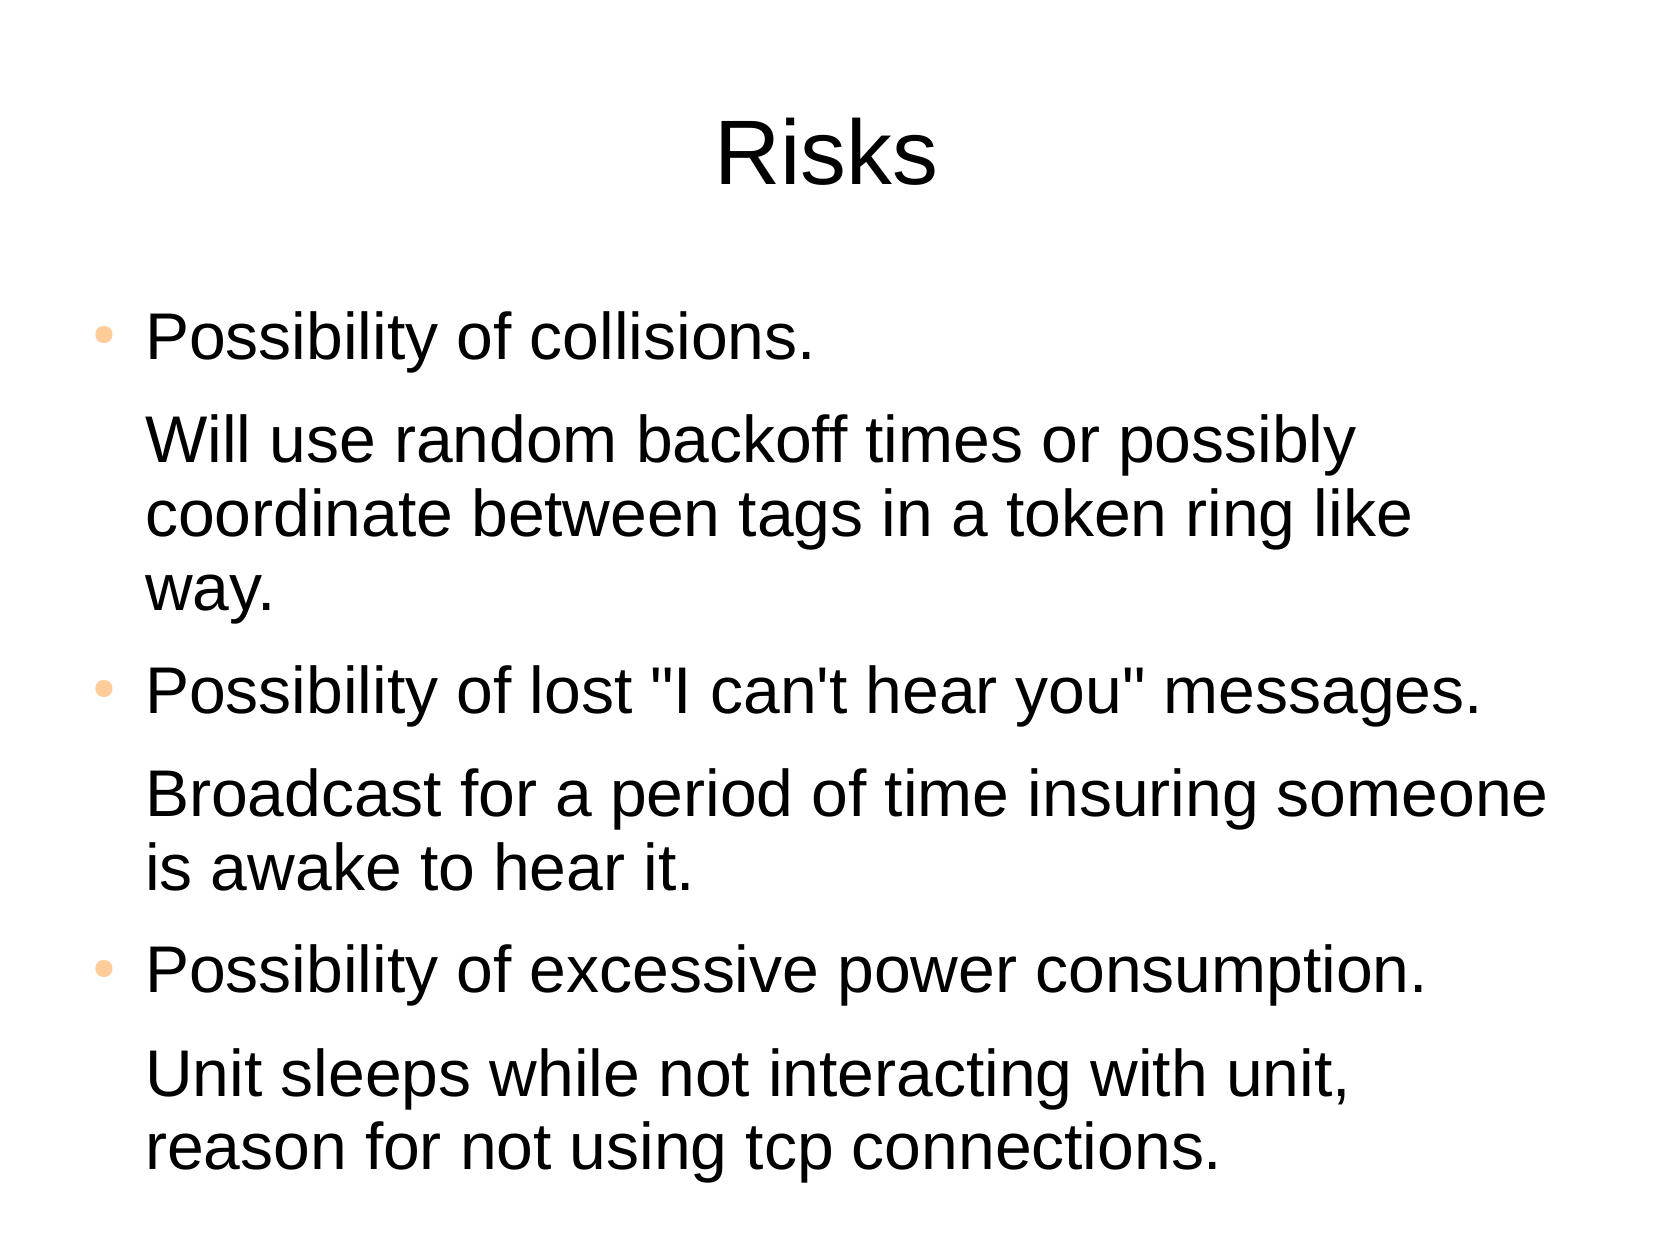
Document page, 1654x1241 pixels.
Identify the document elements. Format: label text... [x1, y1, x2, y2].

list Possibility of collisions. Will use random backoff times or possibly coordinate between tags in a token ring like way. Possibility of lost "I can't hear you" messages. Broadcast for a period of time insuring someone is awake to hear it. Possibility of excessive power consumption. Unit sleeps while not interacting with unit, reason for not using tcp connections. [75, 300, 1564, 1191]
title Risks [82, 49, 1571, 257]
